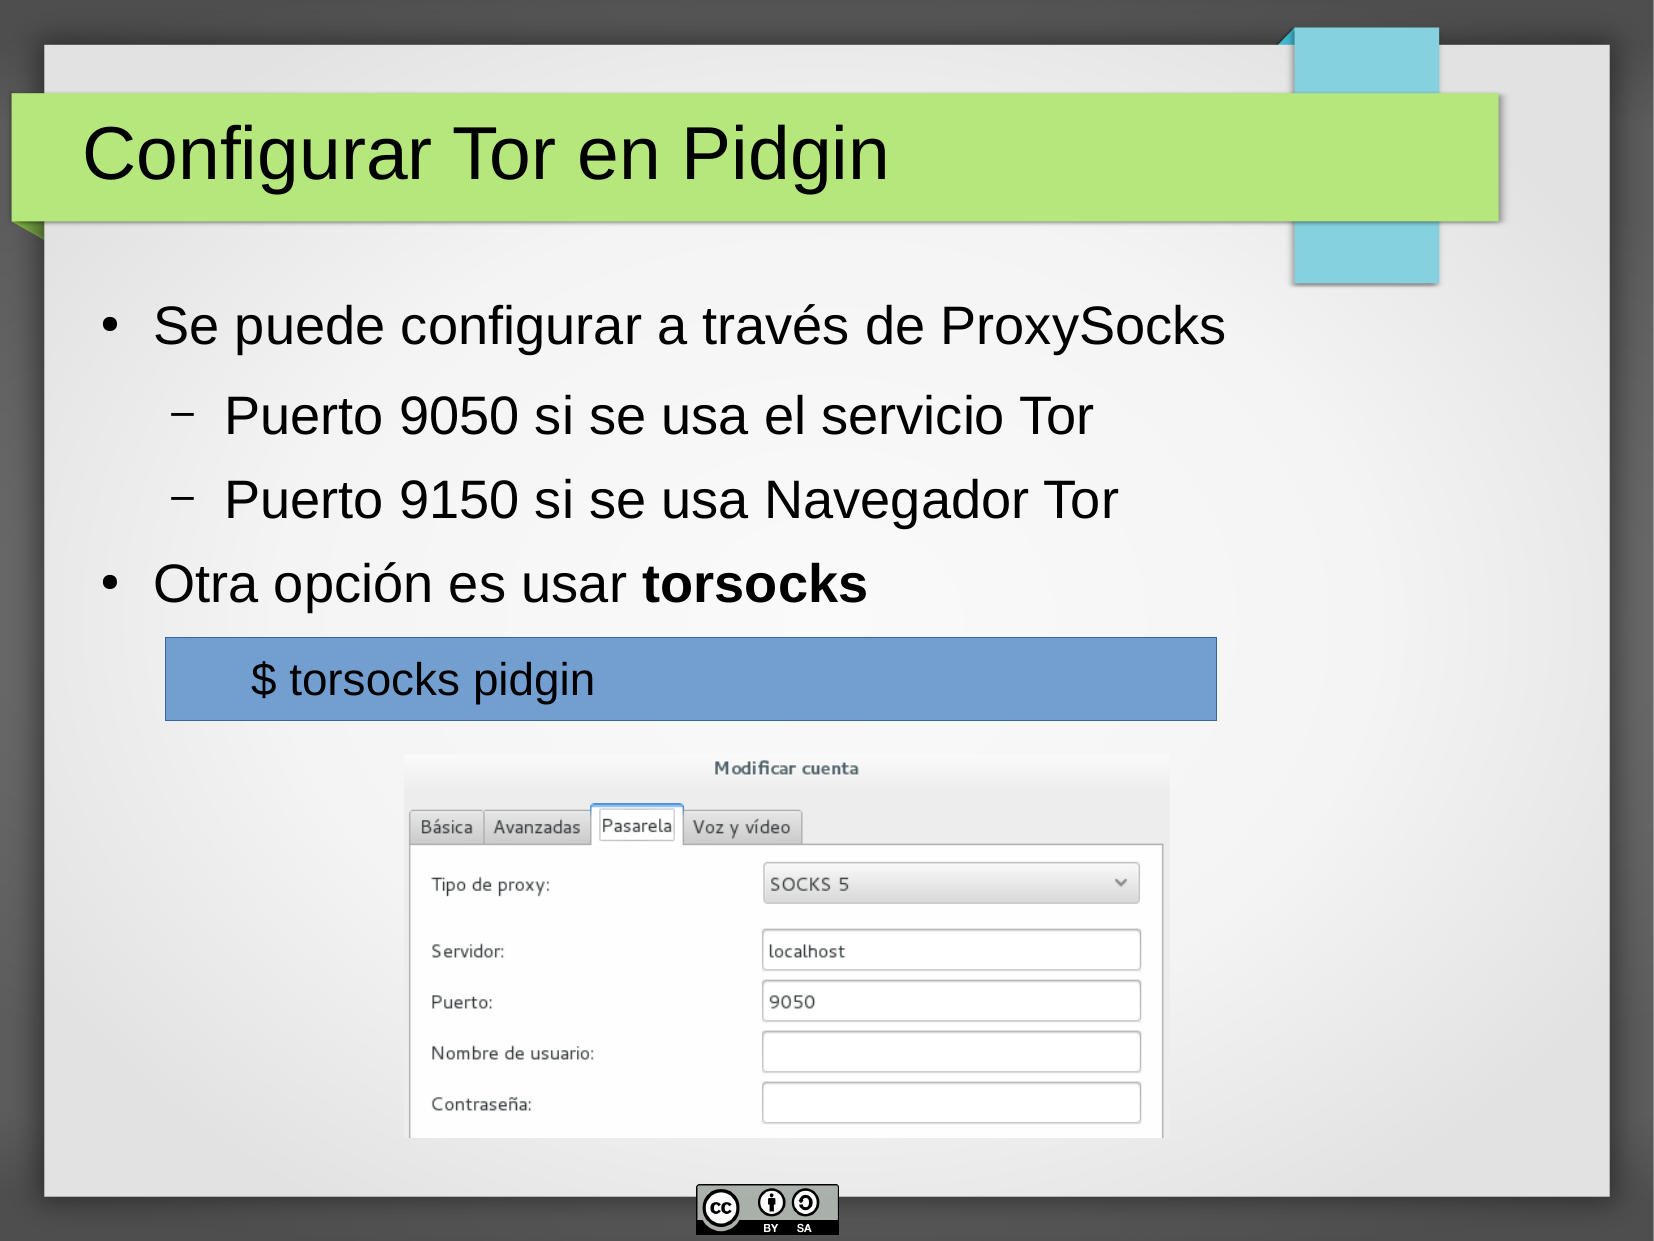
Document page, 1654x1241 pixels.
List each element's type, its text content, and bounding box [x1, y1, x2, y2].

list Se puede configurar a través de ProxySocks Puerto 9050 si se usa el servicio Tor Puerto 9150 si se usa Navegador Tor Otra opción es usar torsocks [82, 295, 1571, 638]
text_box $ torsocks pidgin [165, 637, 1217, 721]
picture [0, 0, 1654, 1241]
title Configurar Tor en Pidgin [82, 94, 1264, 213]
